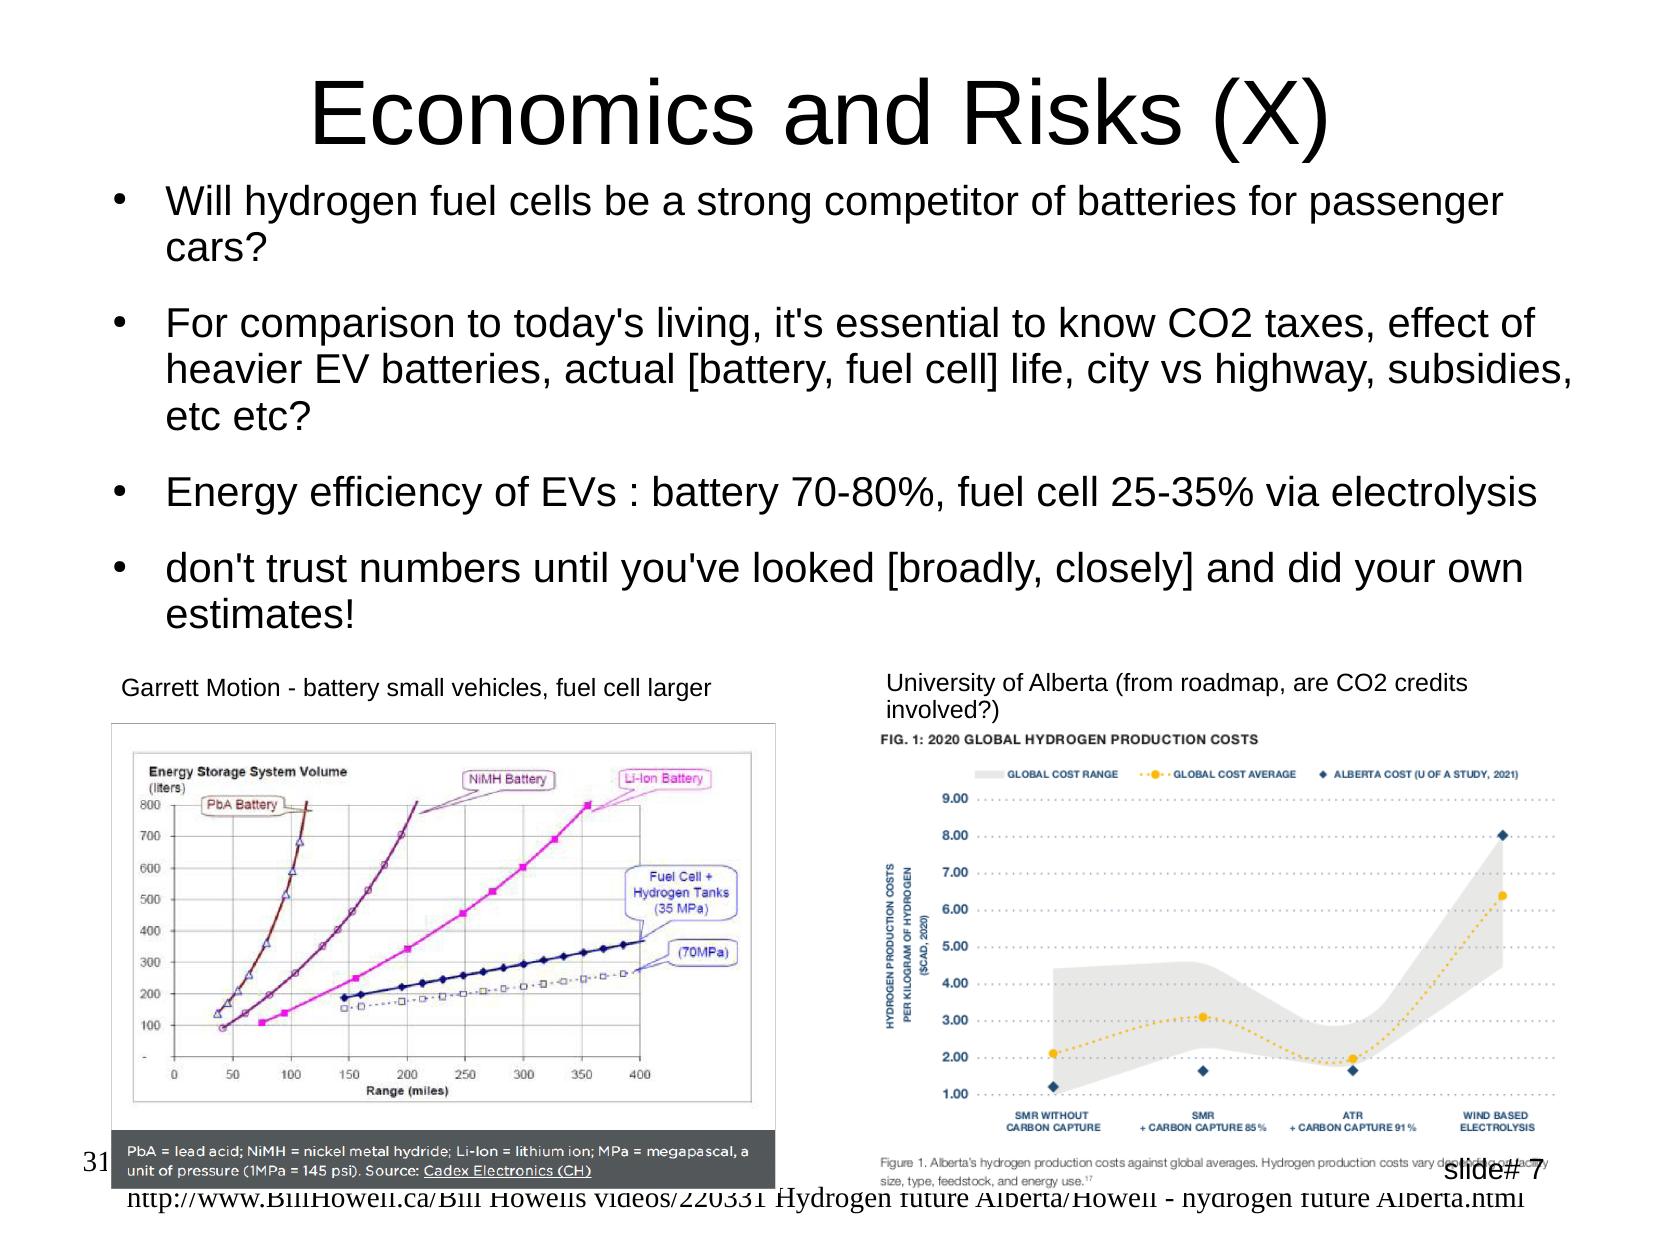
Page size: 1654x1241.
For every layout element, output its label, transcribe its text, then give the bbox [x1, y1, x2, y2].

text_box University of Alberta (from roadmap, are CO2 credits involved?) [871, 660, 1533, 732]
text_box slide# 7 [1429, 1145, 1571, 1193]
text_box Garrett Motion - battery small vehicles, fuel cell larger [106, 665, 745, 709]
title Economics and Risks (X) [82, 49, 1560, 178]
picture [107, 720, 780, 1194]
list Will hydrogen fuel cells be a strong competitor of batteries for passenger cars? For comparison to today's living, it's essential to know CO2 taxes, effect of heavier EV batteries, actual [battery, fuel cell] life, city vs highway, subsidies, etc etc? Energy efficiency of EVs : battery 70-80%, fuel cell 25-35% via electrolysis don't trust numbers until you've looked [broadly, closely] and did your own estimates! [94, 177, 1583, 296]
picture [874, 729, 1561, 1193]
